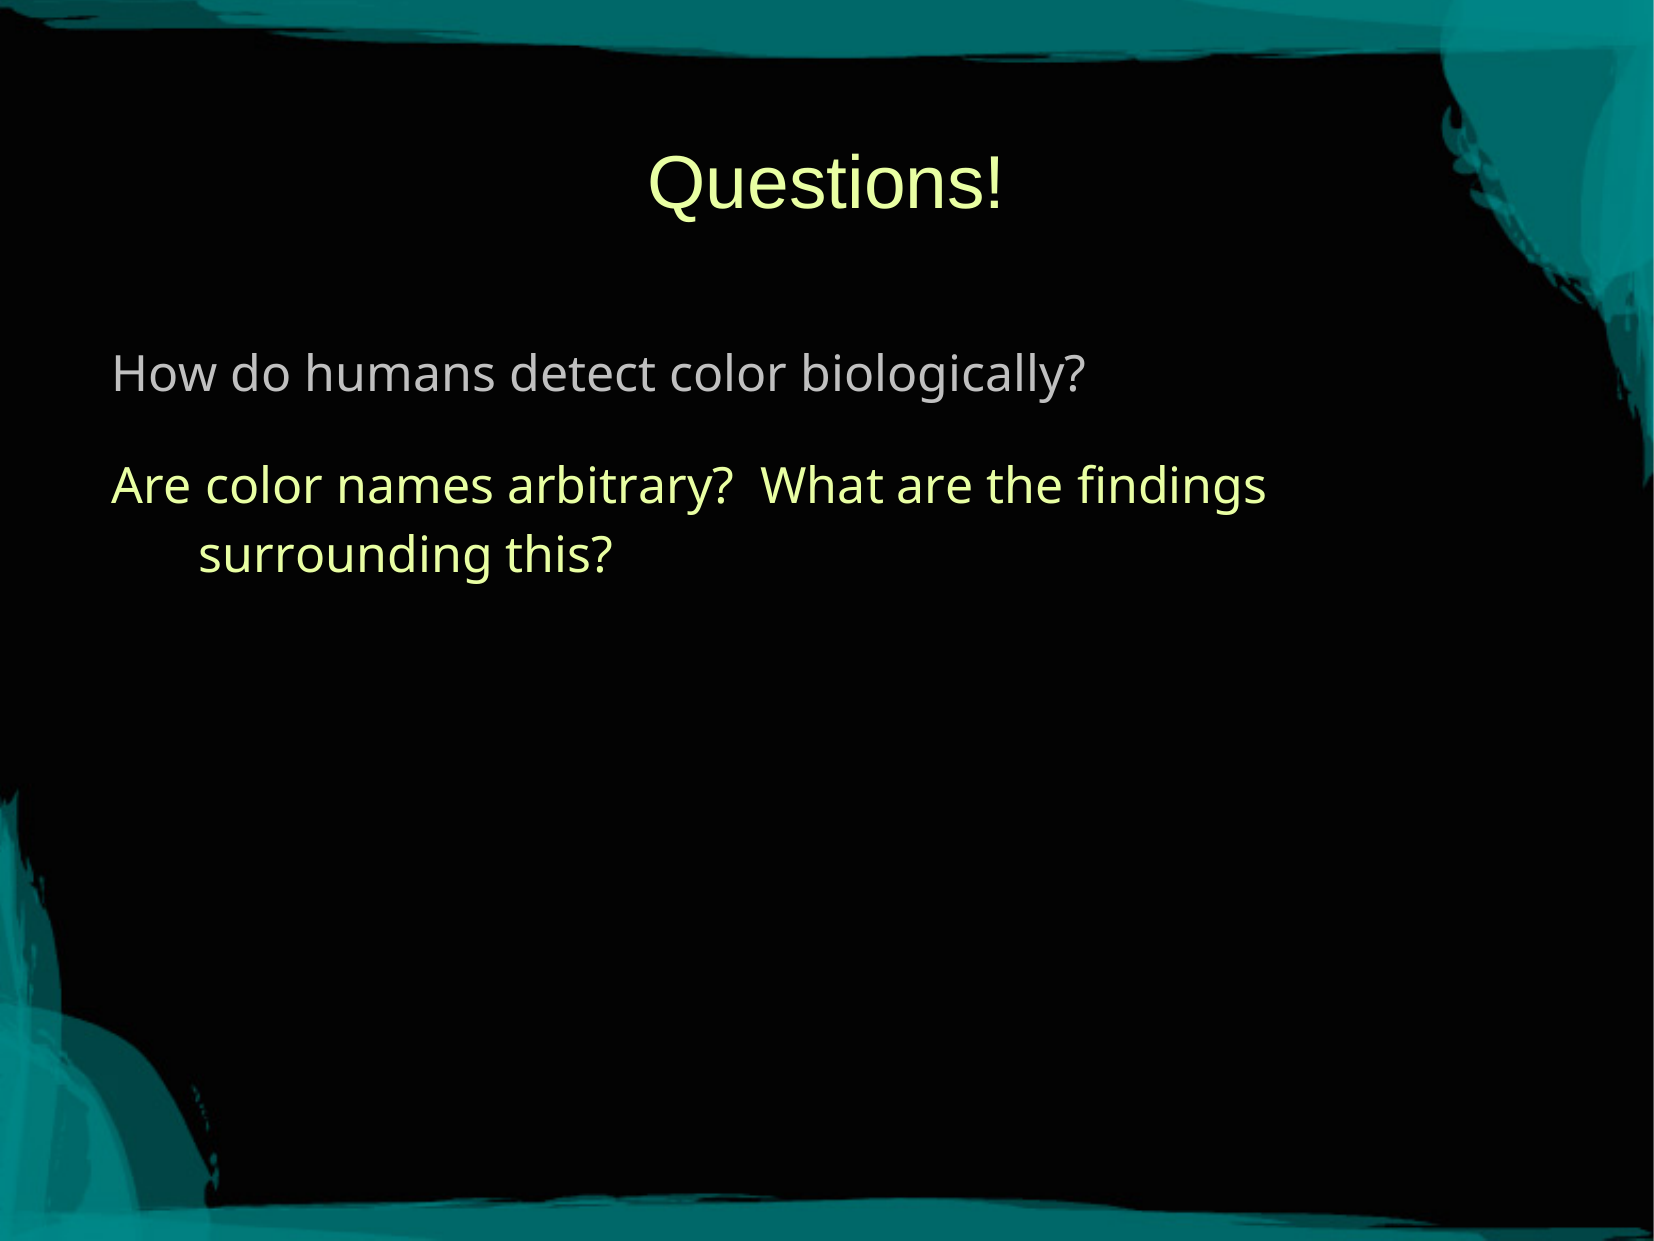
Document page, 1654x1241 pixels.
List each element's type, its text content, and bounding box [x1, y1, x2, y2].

list How do humans detect color biologically? Are color names arbitrary? What are the findings surrounding this? [96, 330, 1558, 1130]
title Questions! [96, 76, 1558, 290]
picture [0, 0, 1654, 1241]
